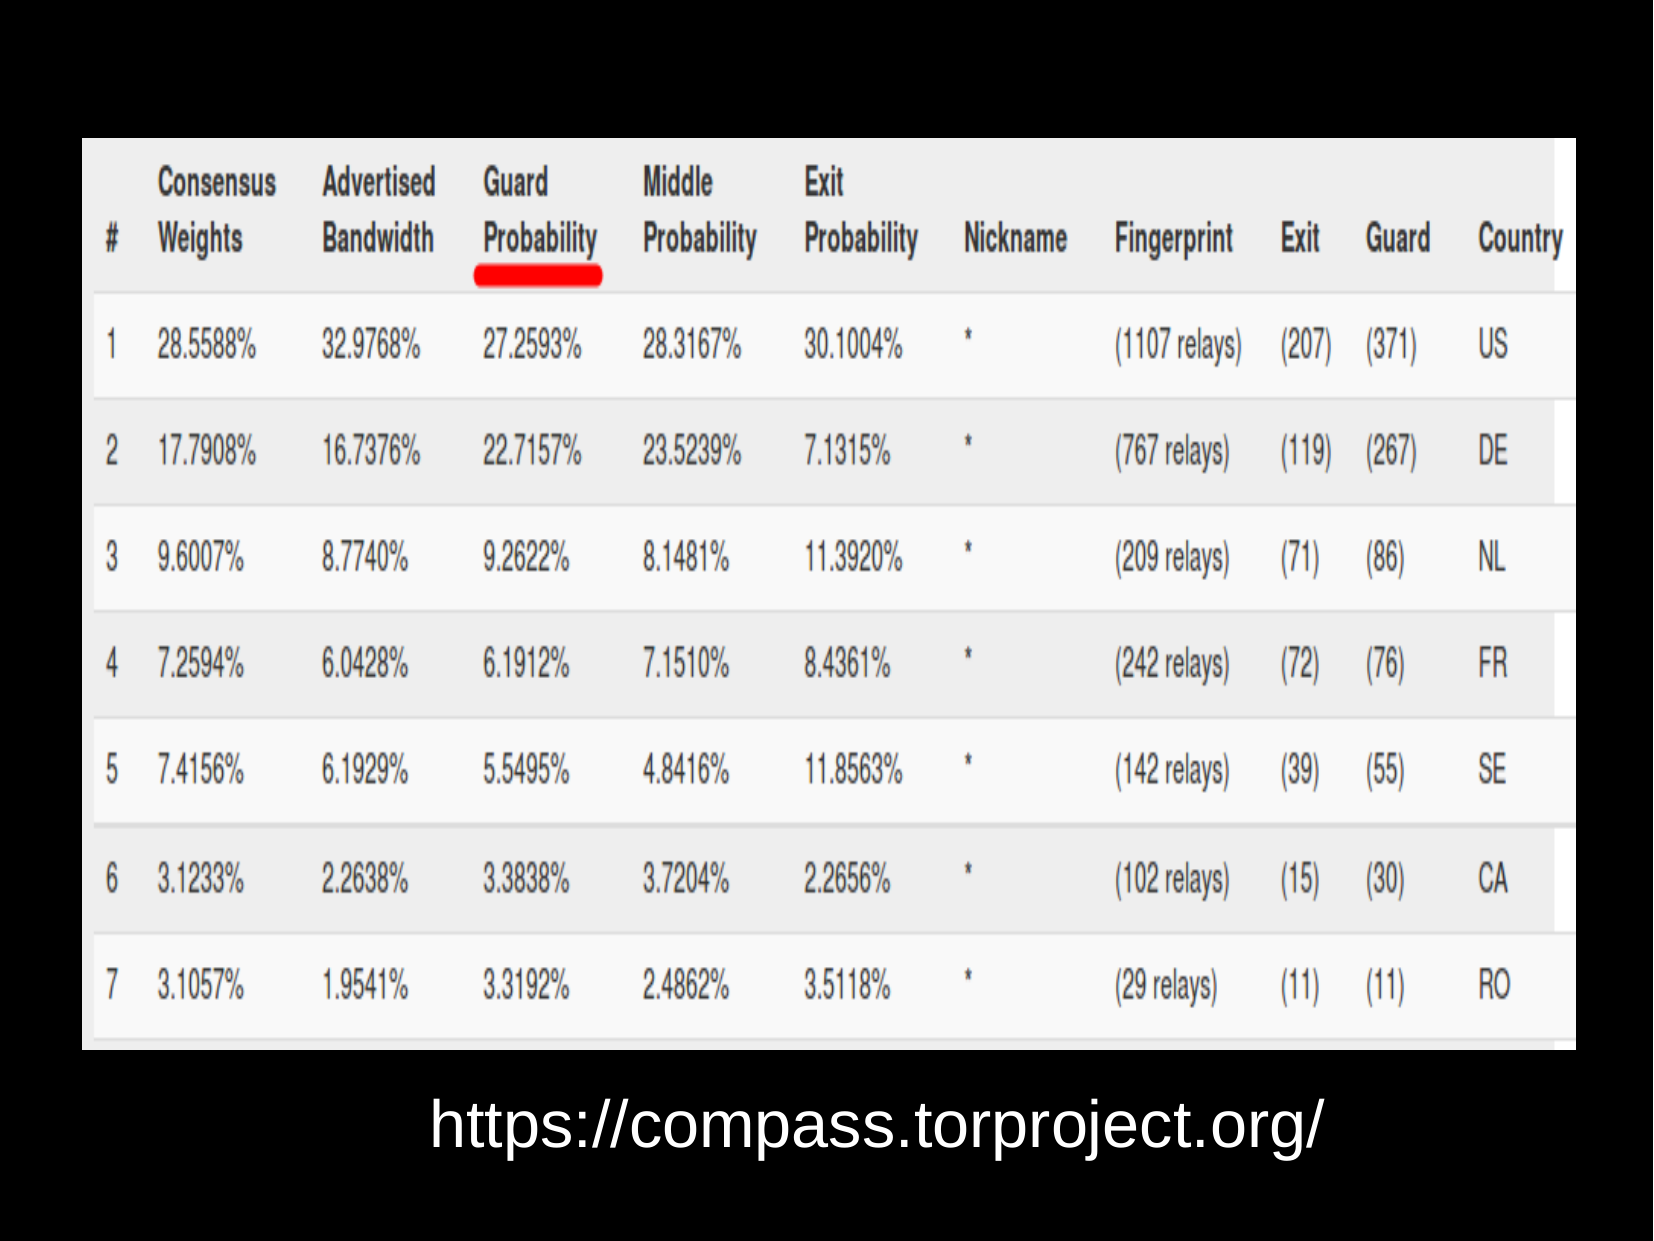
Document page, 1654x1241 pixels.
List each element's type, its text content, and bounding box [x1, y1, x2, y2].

picture [82, 138, 1576, 1051]
list https://compass.torproject.org/ [71, 1087, 1613, 1163]
